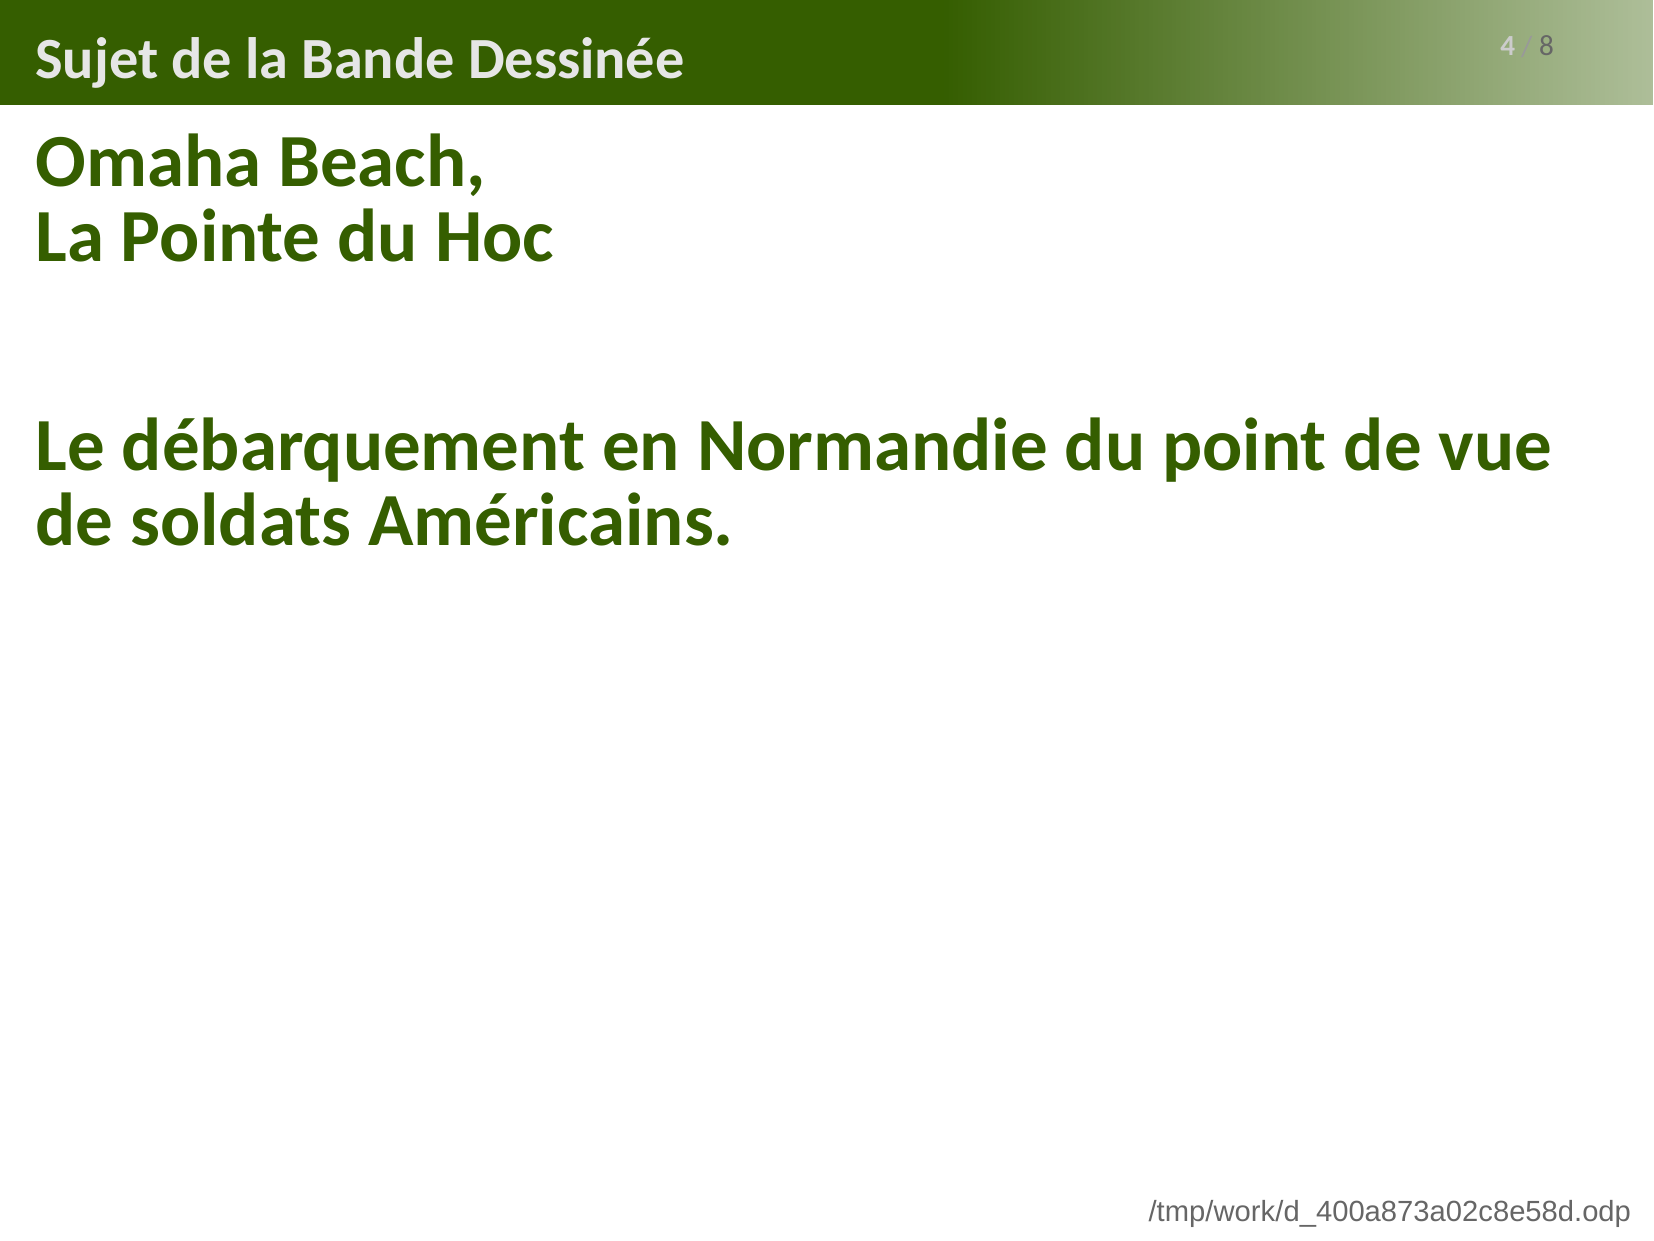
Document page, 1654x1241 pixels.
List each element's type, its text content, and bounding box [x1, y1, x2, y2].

title Sujet de la Bande Dessinée [35, 23, 1418, 105]
list Omaha Beach, La Pointe du Hoc Le débarquement en Normandie du point de vue de soldats Américains. [35, 129, 1619, 1130]
